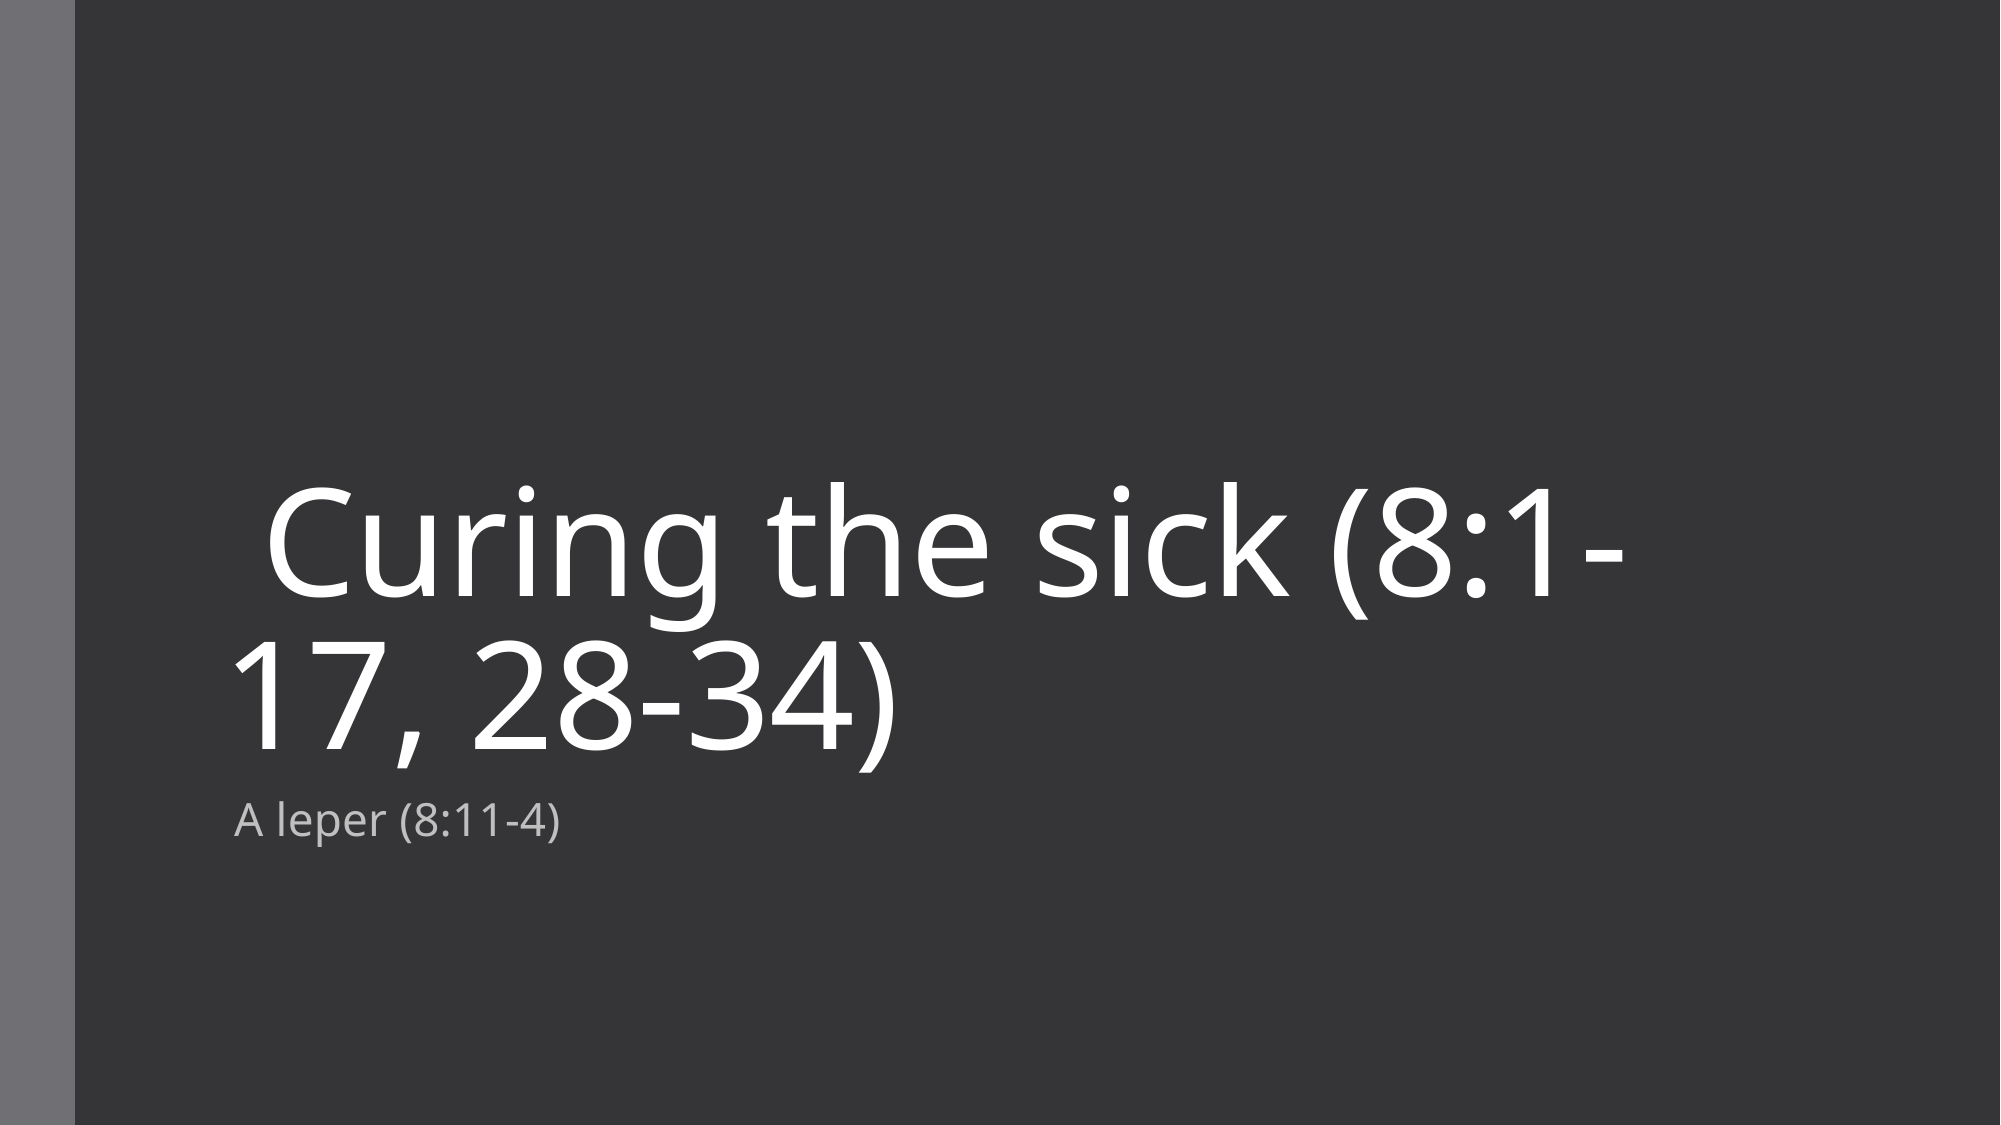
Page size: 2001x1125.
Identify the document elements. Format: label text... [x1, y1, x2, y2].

subtitle A leper (8:11-4) [206, 787, 1752, 1066]
title Curing the sick (8:1-17, 28-34) [206, 124, 1752, 787]
